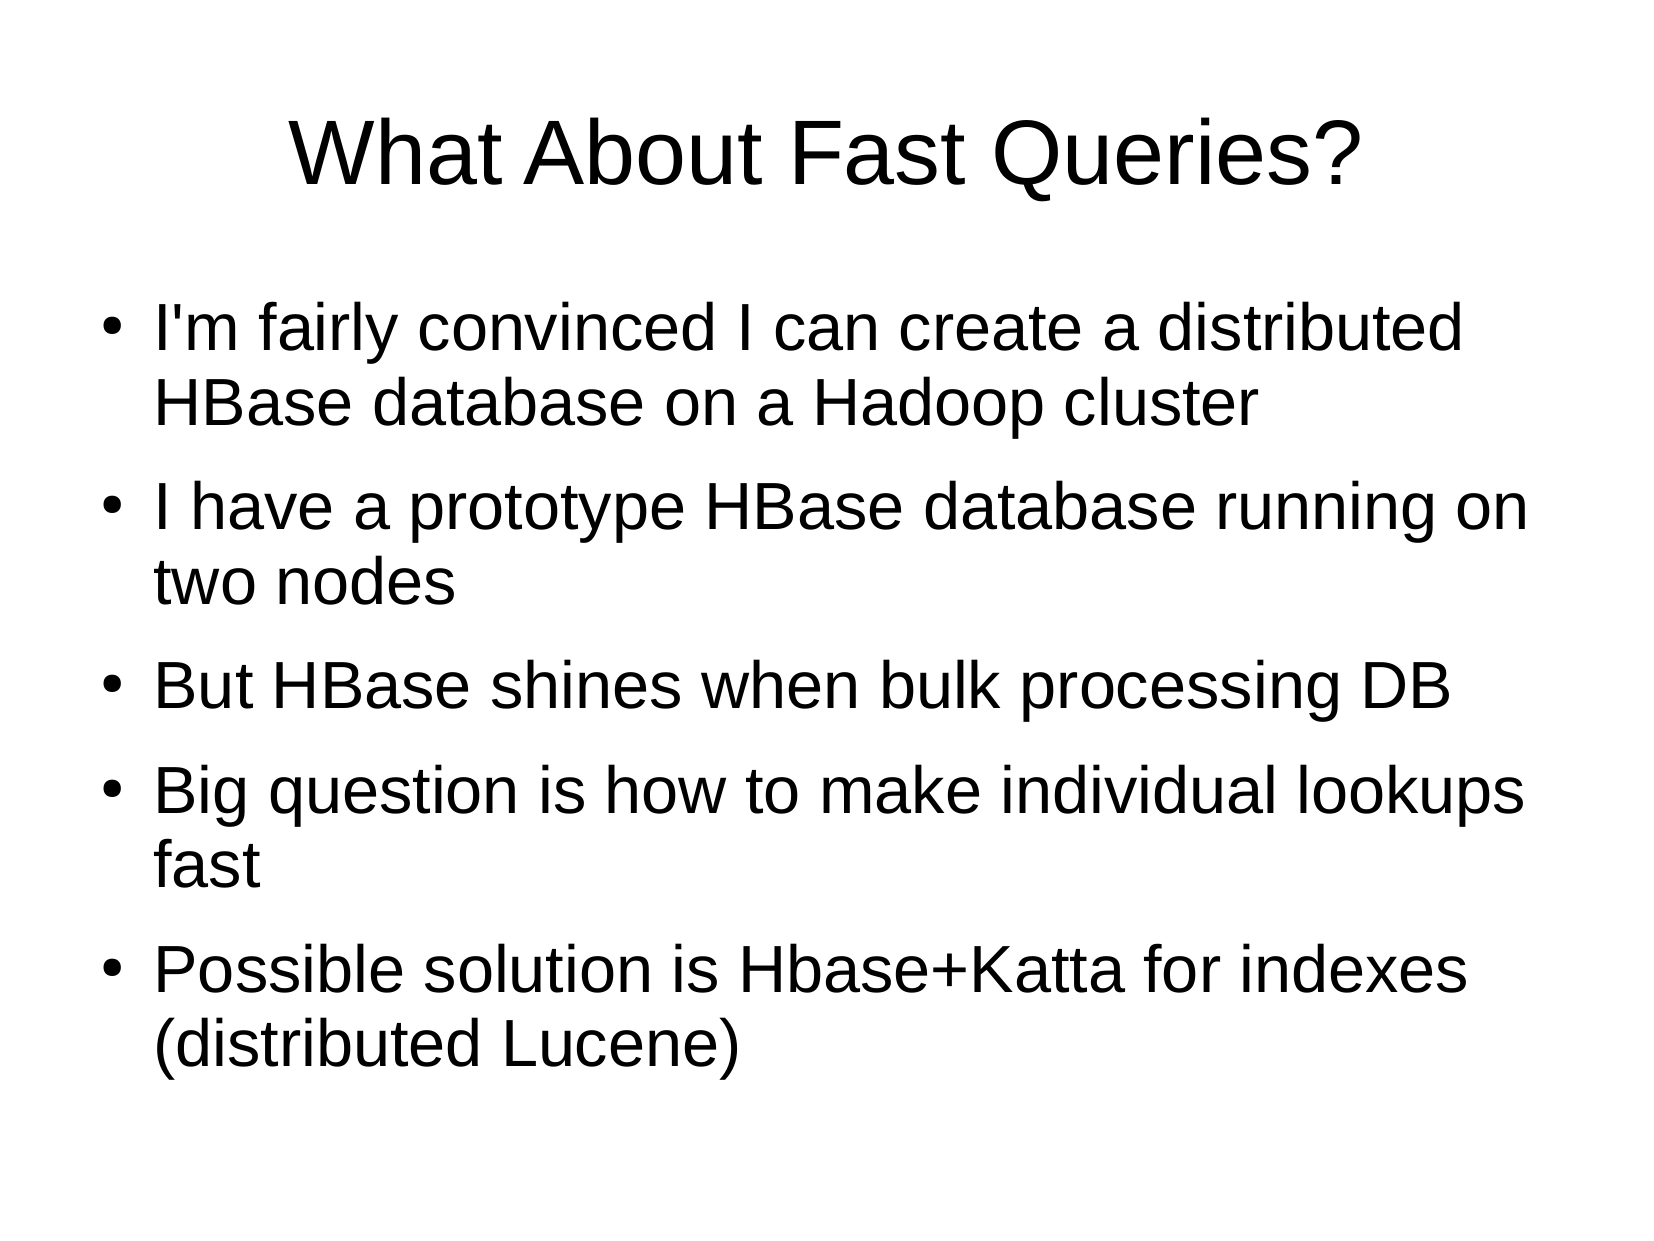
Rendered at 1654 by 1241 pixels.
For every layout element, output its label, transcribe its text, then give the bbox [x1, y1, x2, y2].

title What About Fast Queries? [82, 49, 1571, 257]
list I'm fairly convinced I can create a distributed HBase database on a Hadoop cluster I have a prototype HBase database running on two nodes But HBase shines when bulk processing DB Big question is how to make individual lookups fast Possible solution is Hbase+Katta for indexes (distributed Lucene) [82, 290, 1571, 1109]
